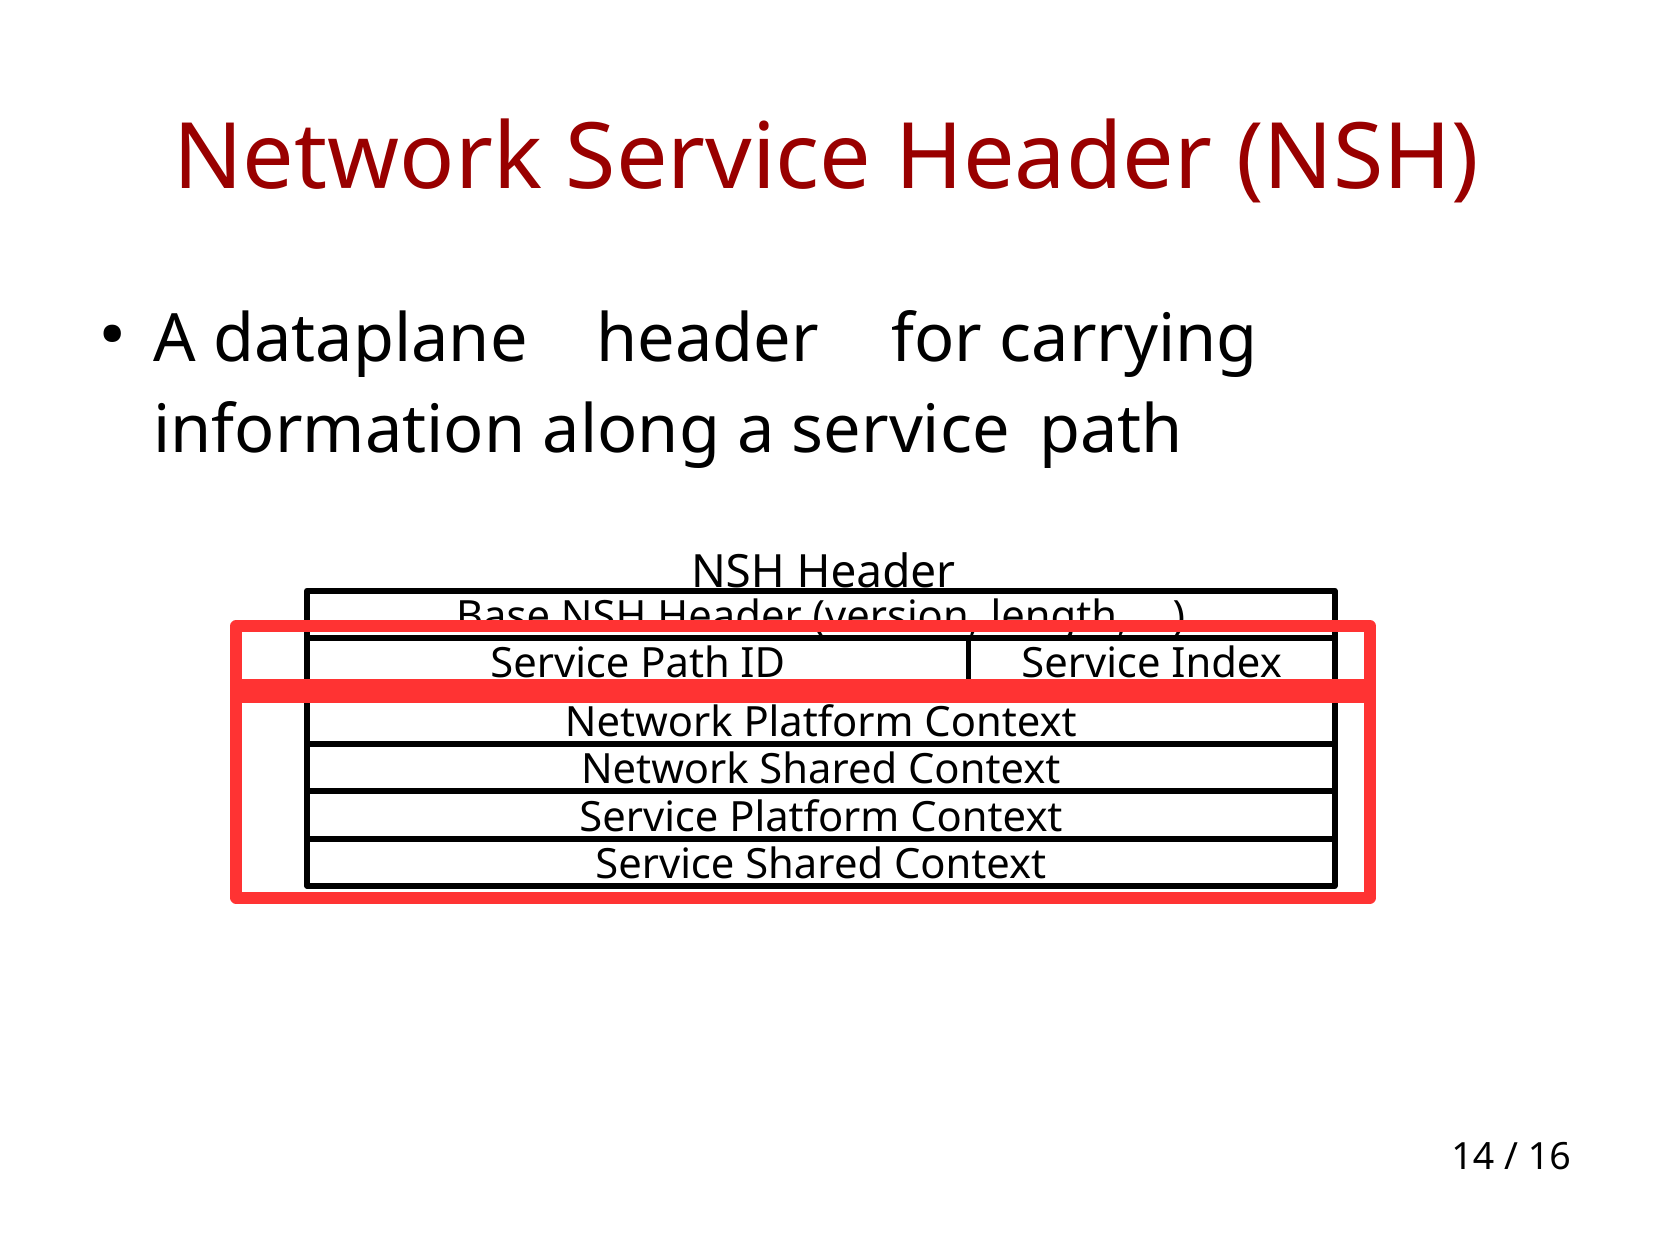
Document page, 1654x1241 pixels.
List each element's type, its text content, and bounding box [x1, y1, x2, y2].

text_box Service Platform Context [307, 791, 1335, 838]
text_box Network Shared Context [307, 744, 1335, 791]
text_box Service Shared Context [307, 838, 1335, 886]
list A dataplane header for carrying information along a service path [82, 290, 1571, 1010]
text_box Network Platform Context [307, 703, 1335, 744]
title Network Service Header (NSH) [82, 49, 1571, 257]
